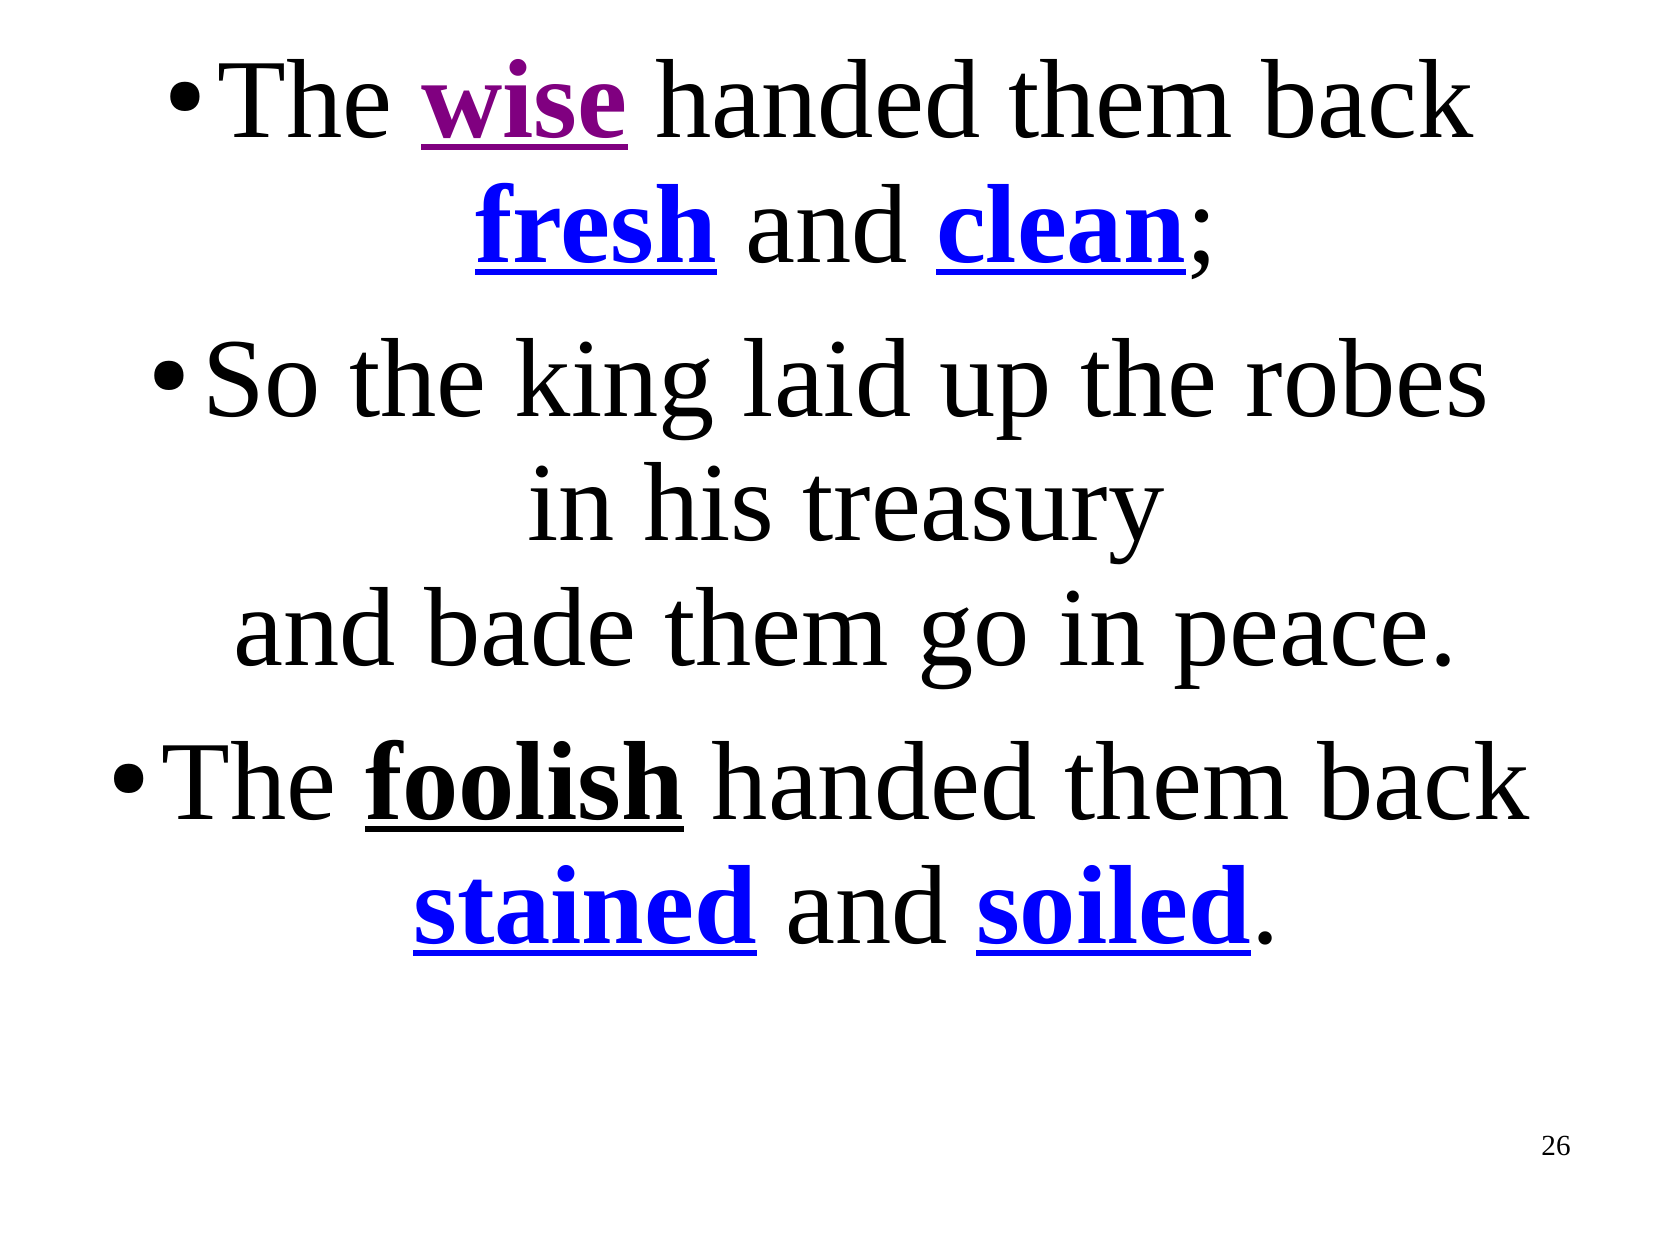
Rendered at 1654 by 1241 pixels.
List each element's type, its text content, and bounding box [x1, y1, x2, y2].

list The wise handed them back fresh and clean; So the king laid up the robes in his treasury and bade them go in peace. The foolish handed them back stained and soiled. [37, 37, 1613, 1201]
